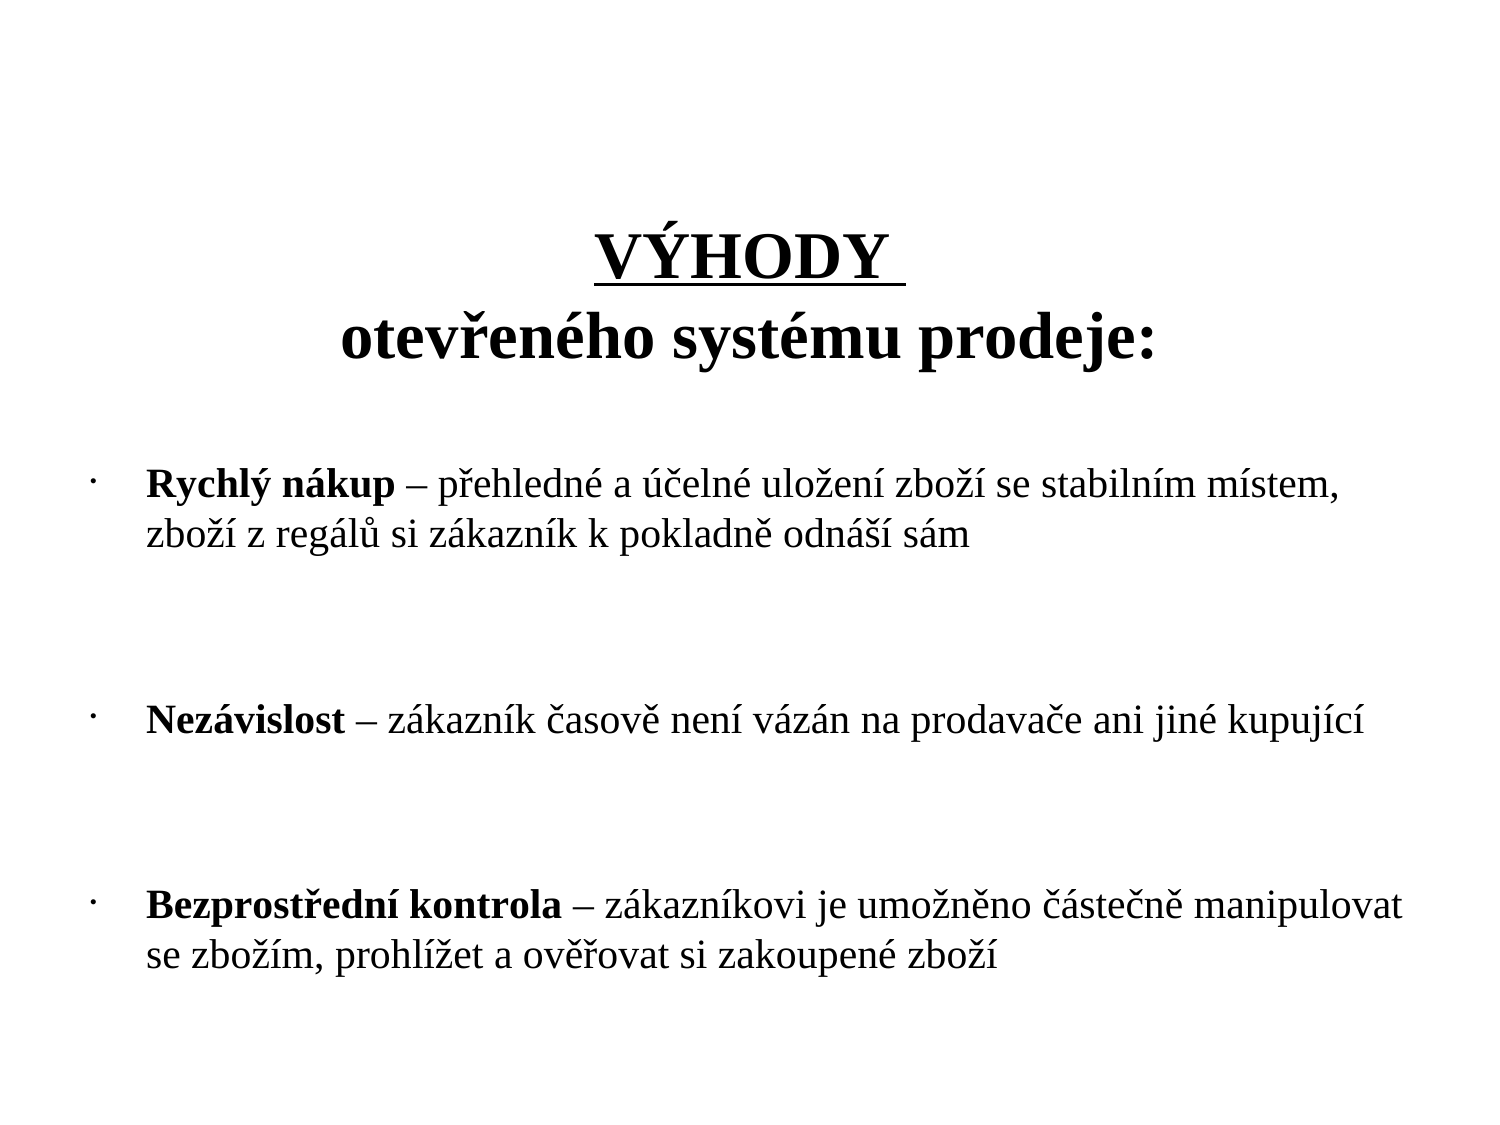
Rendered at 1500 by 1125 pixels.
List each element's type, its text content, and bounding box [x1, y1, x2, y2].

title VÝHODY otevřeného systému prodeje: [75, 45, 1426, 262]
text_box Rychlý nákup – přehledné a účelné uložení zboží se stabilním místem, zboží z regálů si zákazník k pokladně odnáší sám Nezávislost – zákazník časově není vázán na prodavače ani jiné kupující Bezprostřední kontrola – zákazníkovi je umožněno částečně manipulovat se zbožím, prohlížet a ověřovat si zakoupené zboží [75, 262, 1426, 1005]
